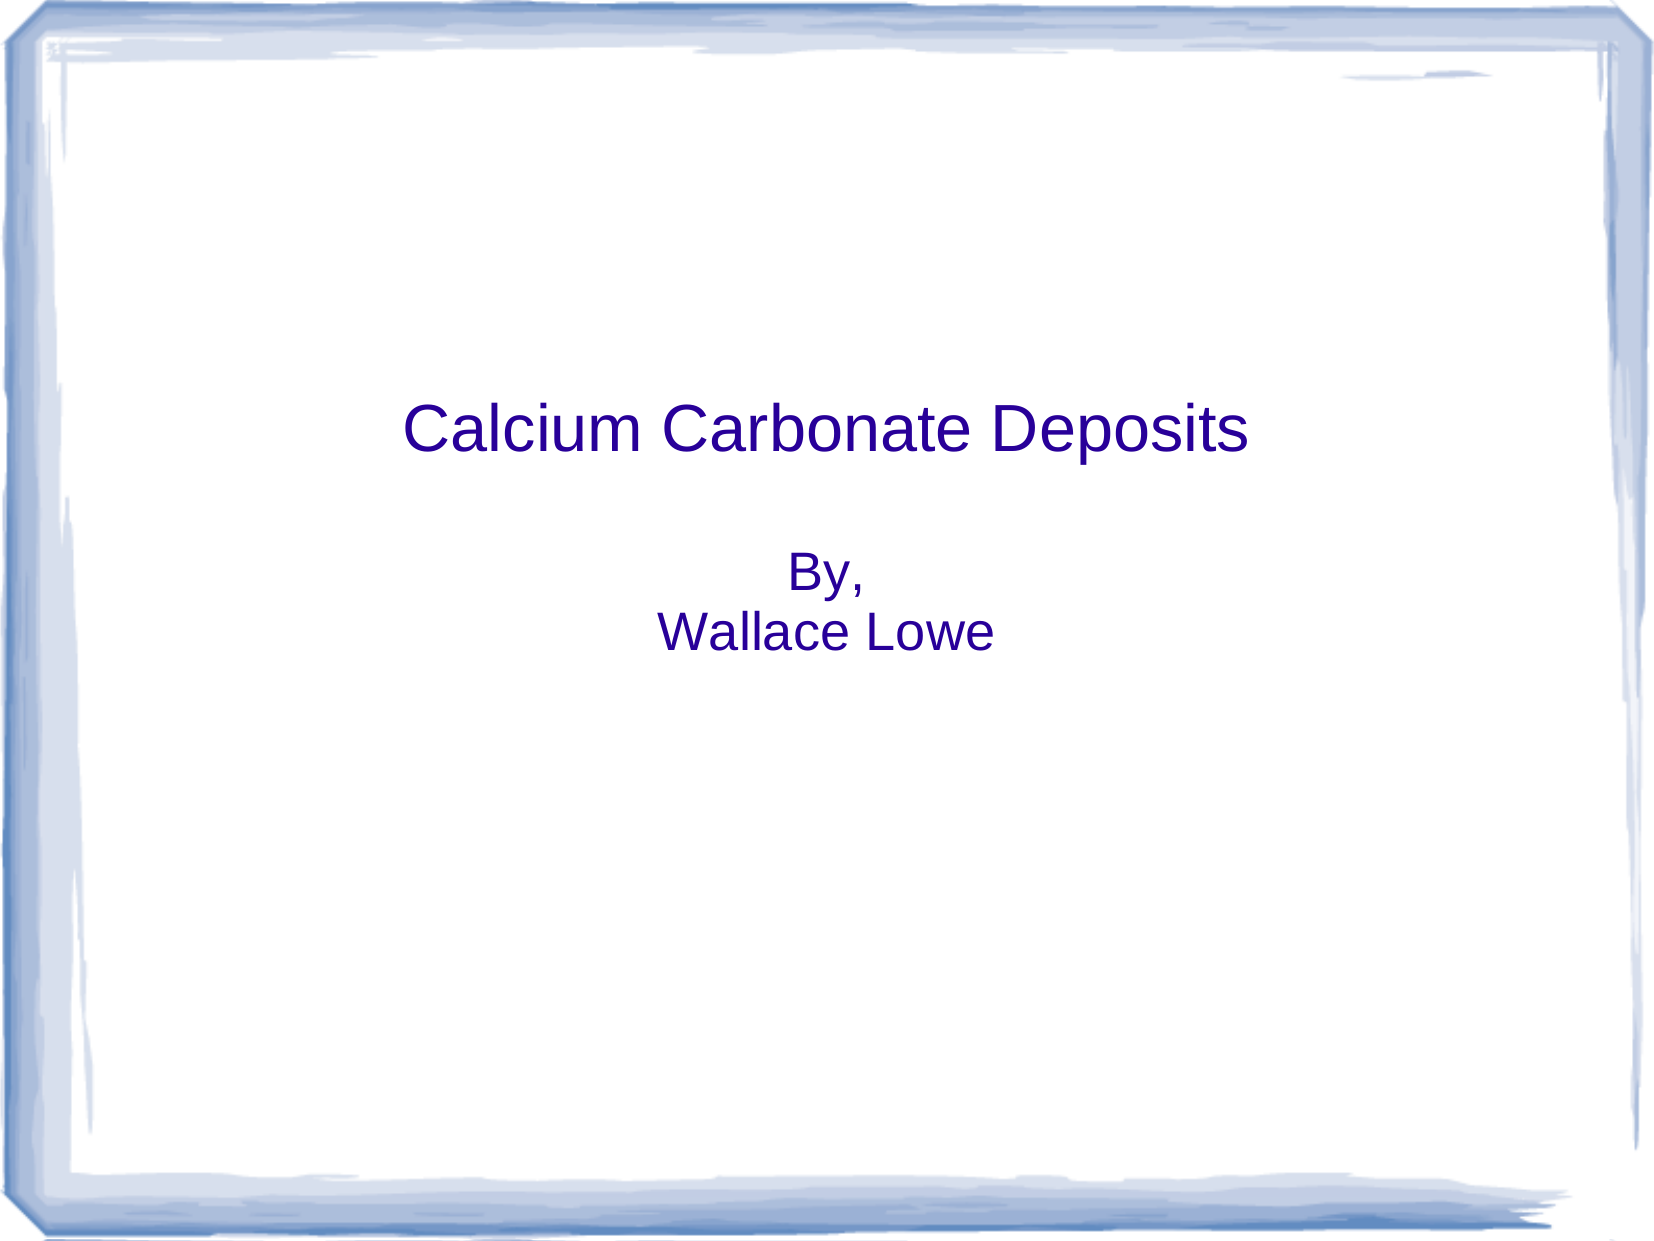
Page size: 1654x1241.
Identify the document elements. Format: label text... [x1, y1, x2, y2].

picture [0, 0, 1654, 1241]
subtitle Calcium Carbonate Deposits By, Wallace Lowe [82, 49, 1571, 1004]
